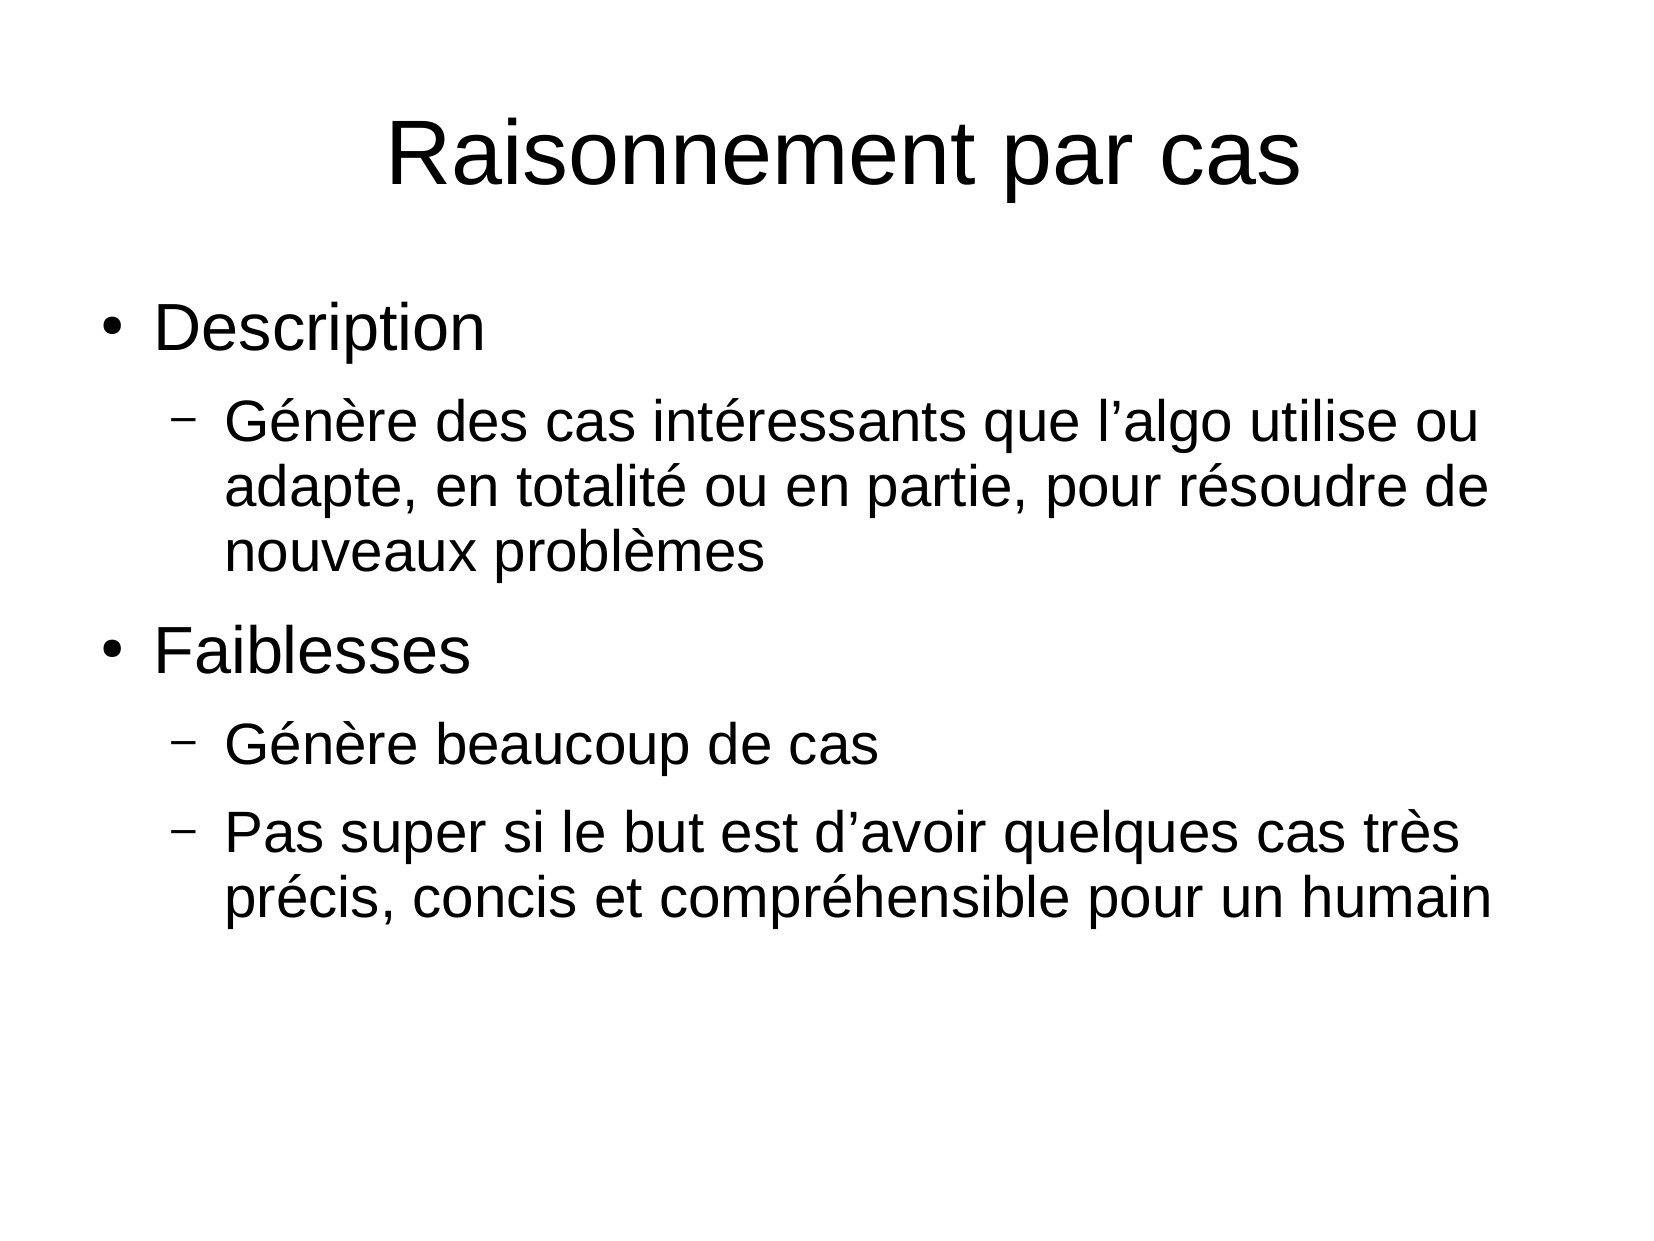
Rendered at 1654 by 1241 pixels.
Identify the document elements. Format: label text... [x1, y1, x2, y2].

title Raisonnement par cas [82, 49, 1571, 257]
list Description Génère des cas intéressants que l’algo utilise ou adapte, en totalité ou en partie, pour résoudre de nouveaux problèmes Faiblesses Génère beaucoup de cas Pas super si le but est d’avoir quelques cas très précis, concis et compréhensible pour un humain [82, 290, 1571, 1010]
